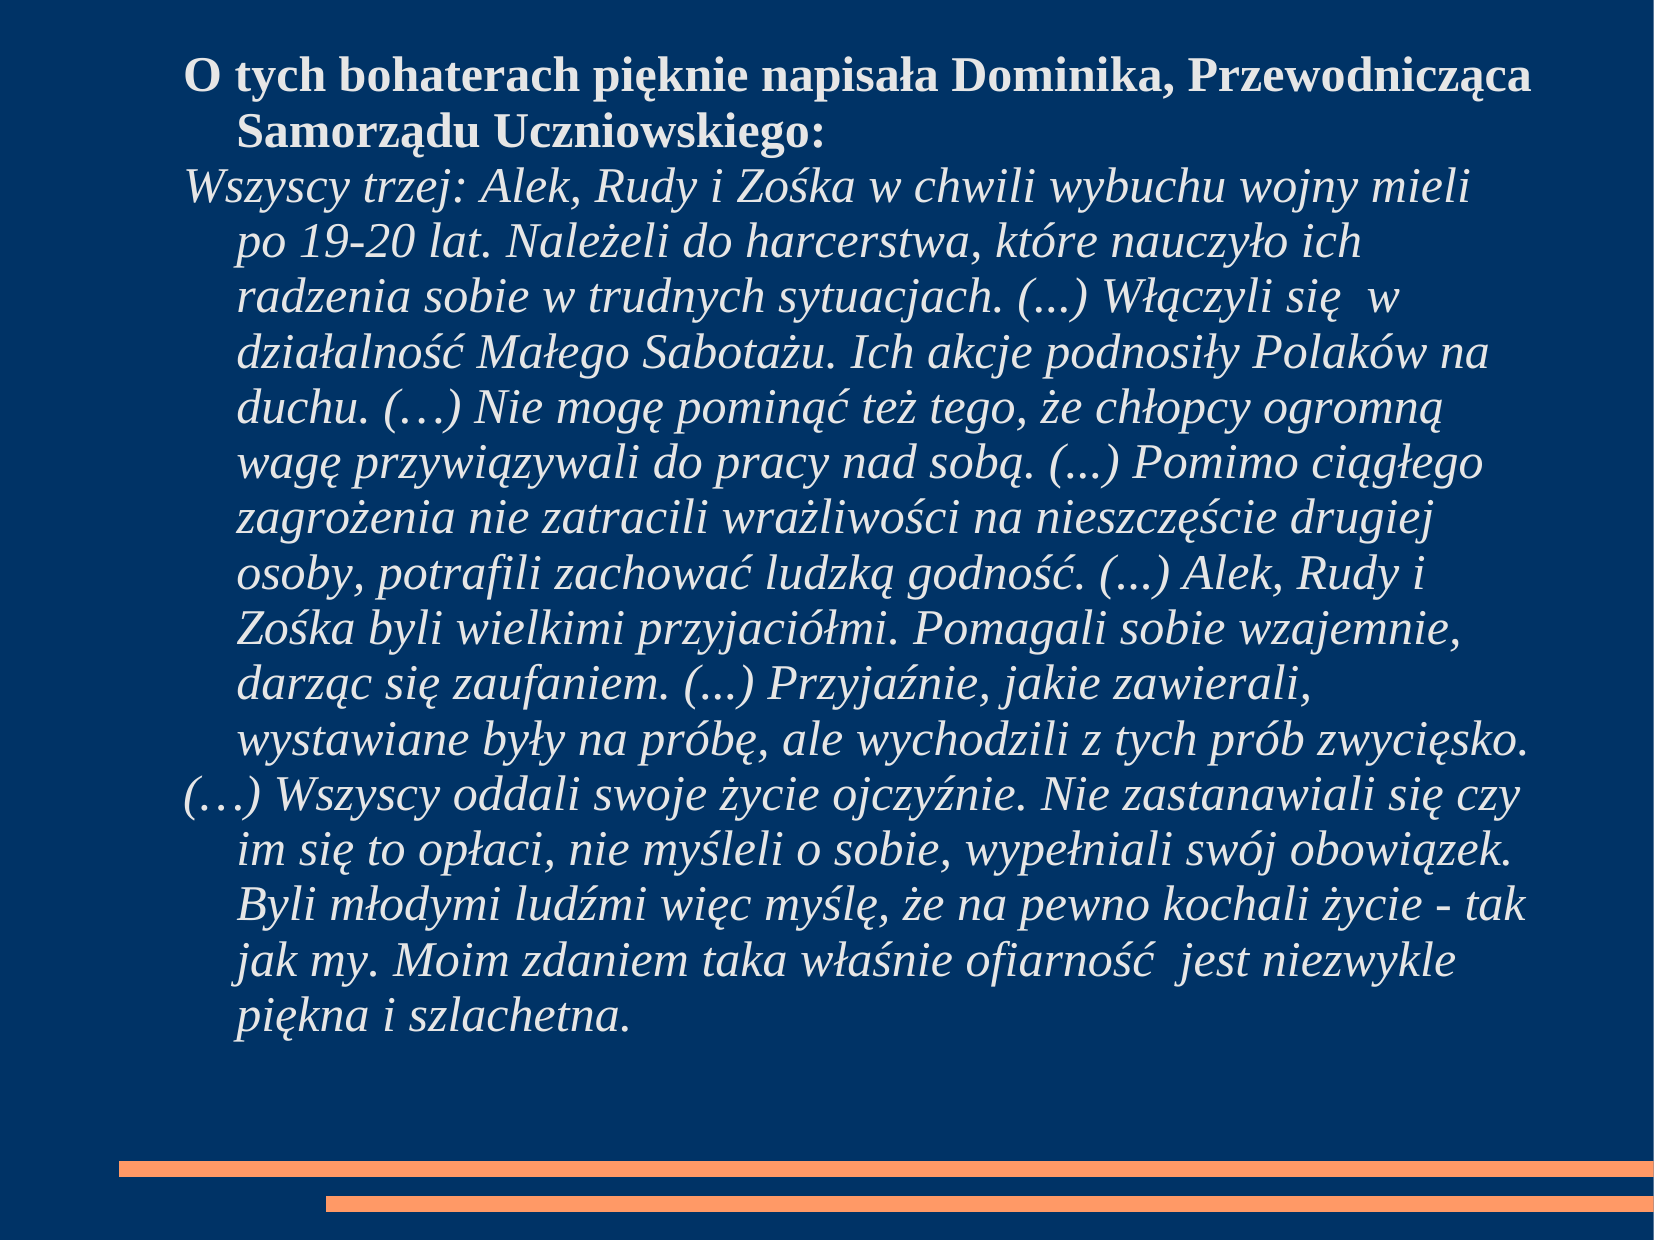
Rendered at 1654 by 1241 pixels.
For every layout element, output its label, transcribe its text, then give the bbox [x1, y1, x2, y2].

list O tych bohaterach pięknie napisała Dominika, Przewodnicząca Samorządu Uczniowskiego: Wszyscy trzej: Alek, Rudy i Zośka w chwili wybuchu wojny mieli po 19-20 lat. Należeli do harcerstwa, które nauczyło ich radzenia sobie w trudnych sytuacjach. (...) Włączyli się w działalność Małego Sabotażu. Ich akcje podnosiły Polaków na duchu. (…) Nie mogę pominąć też tego, że chłopcy ogromną wagę przywiązywali do pracy nad sobą. (...) Pomimo ciągłego zagrożenia nie zatracili wrażliwości na nieszczęście drugiej osoby, potrafili zachować ludzką godność. (...) Alek, Rudy i Zośka byli wielkimi przyjaciółmi. Pomagali sobie wzajemnie, darząc się zaufaniem. (...) Przyjaźnie, jakie zawierali, wystawiane były na próbę, ale wychodzili z tych prób zwycięsko. (…) Wszyscy oddali swoje życie ojczyźnie. Nie zastanawiali się czy im się to opłaci, nie myśleli o sobie, wypełniali swój obowiązek. Byli młodymi ludźmi więc myślę, że na pewno kochali życie - tak jak my. Moim zdaniem taka właśnie ofiarność jest niezwykle piękna i szlachetna. [94, 47, 1534, 1053]
